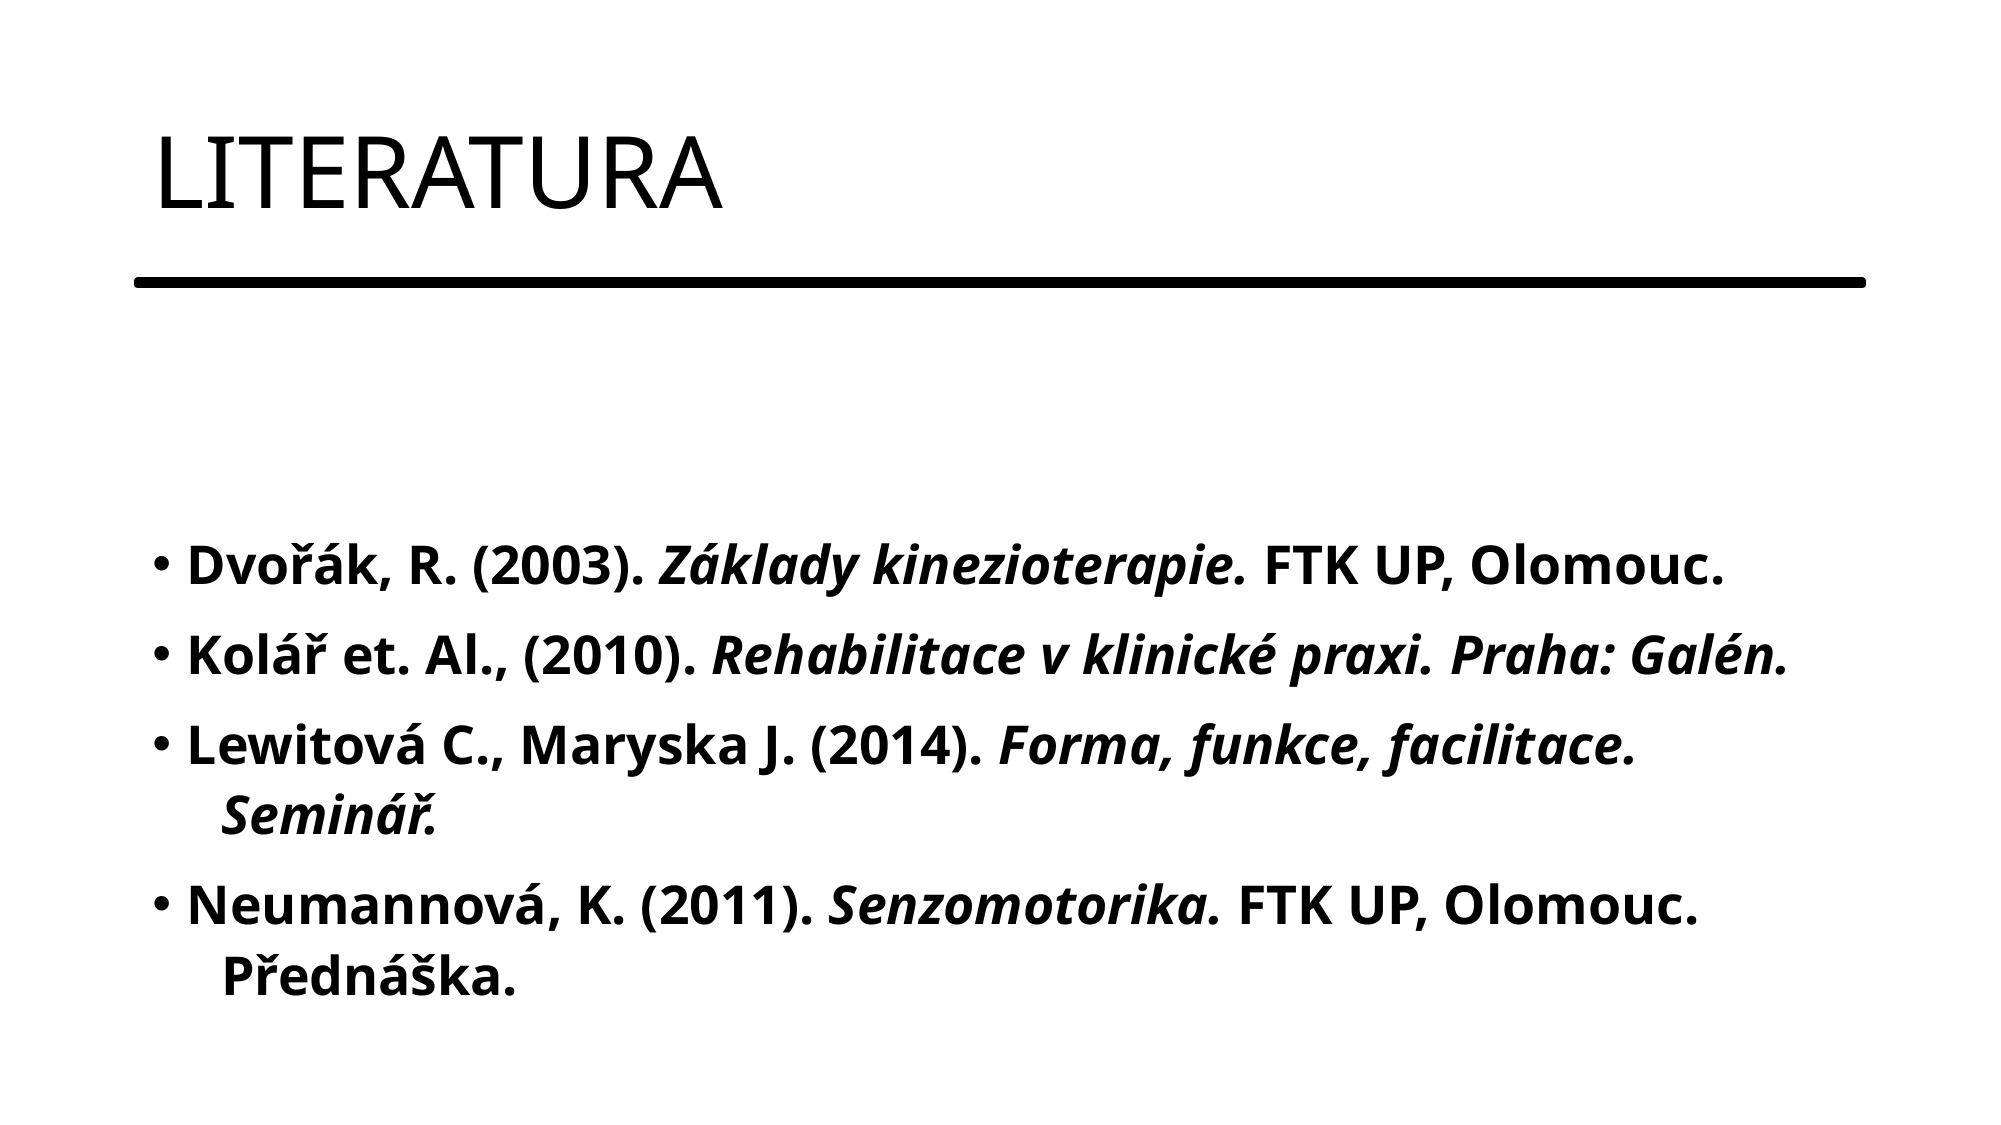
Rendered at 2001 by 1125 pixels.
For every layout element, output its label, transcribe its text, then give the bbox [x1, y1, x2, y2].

title LITERATURA [137, 59, 1863, 278]
list Dvořák, R. (2003). Základy kinezioterapie. FTK UP, Olomouc. Kolář et. Al., (2010). Rehabilitace v klinické praxi. Praha: Galén. Lewitová C., Maryska J. (2014). Forma, funkce, facilitace. Seminář. Neumannová, K. (2011). Senzomotorika. FTK UP, Olomouc. Přednáška. [137, 517, 1863, 1015]
